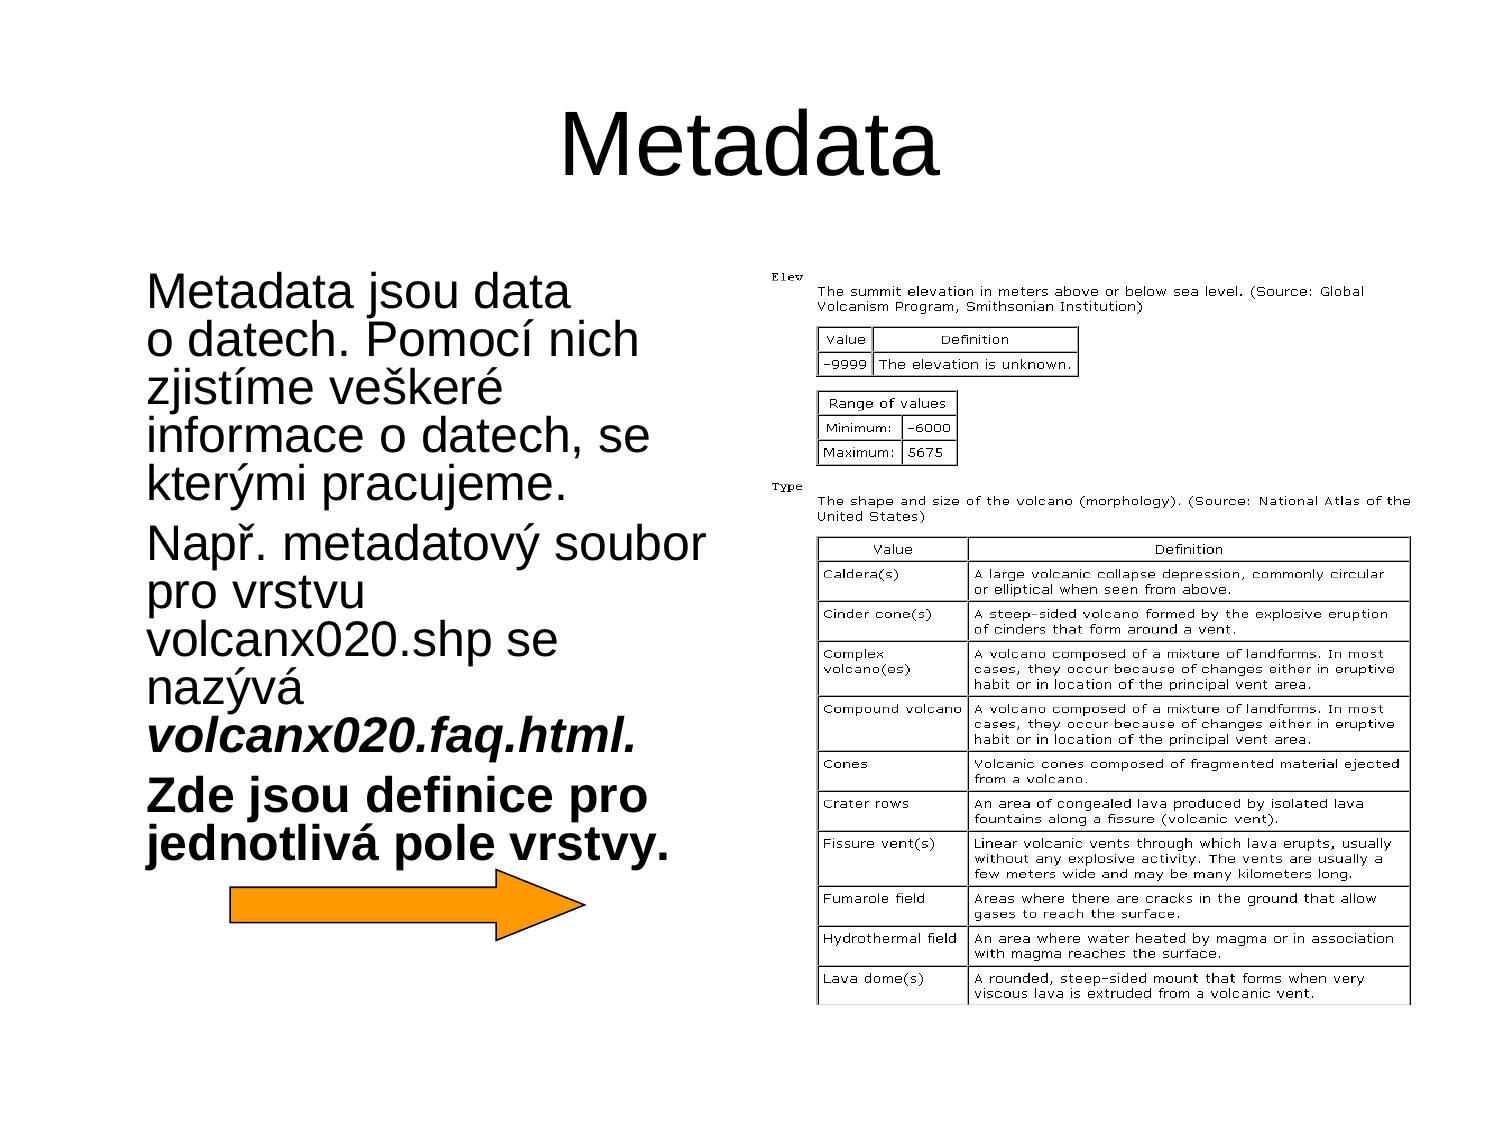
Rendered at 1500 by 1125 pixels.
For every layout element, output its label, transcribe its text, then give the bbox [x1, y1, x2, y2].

title Metadata [75, 45, 1426, 233]
list [762, 262, 1426, 1006]
text_box [230, 869, 585, 941]
list Metadata jsou data o datech. Pomocí nich zjistíme veškeré informace o datech, se kterými pracujeme. Např. metadatový soubor pro vrstvu volcanx020.shp se nazývá volcanx020.faq.html. Zde jsou definice pro jednotlivá pole vrstvy. [75, 262, 738, 1006]
